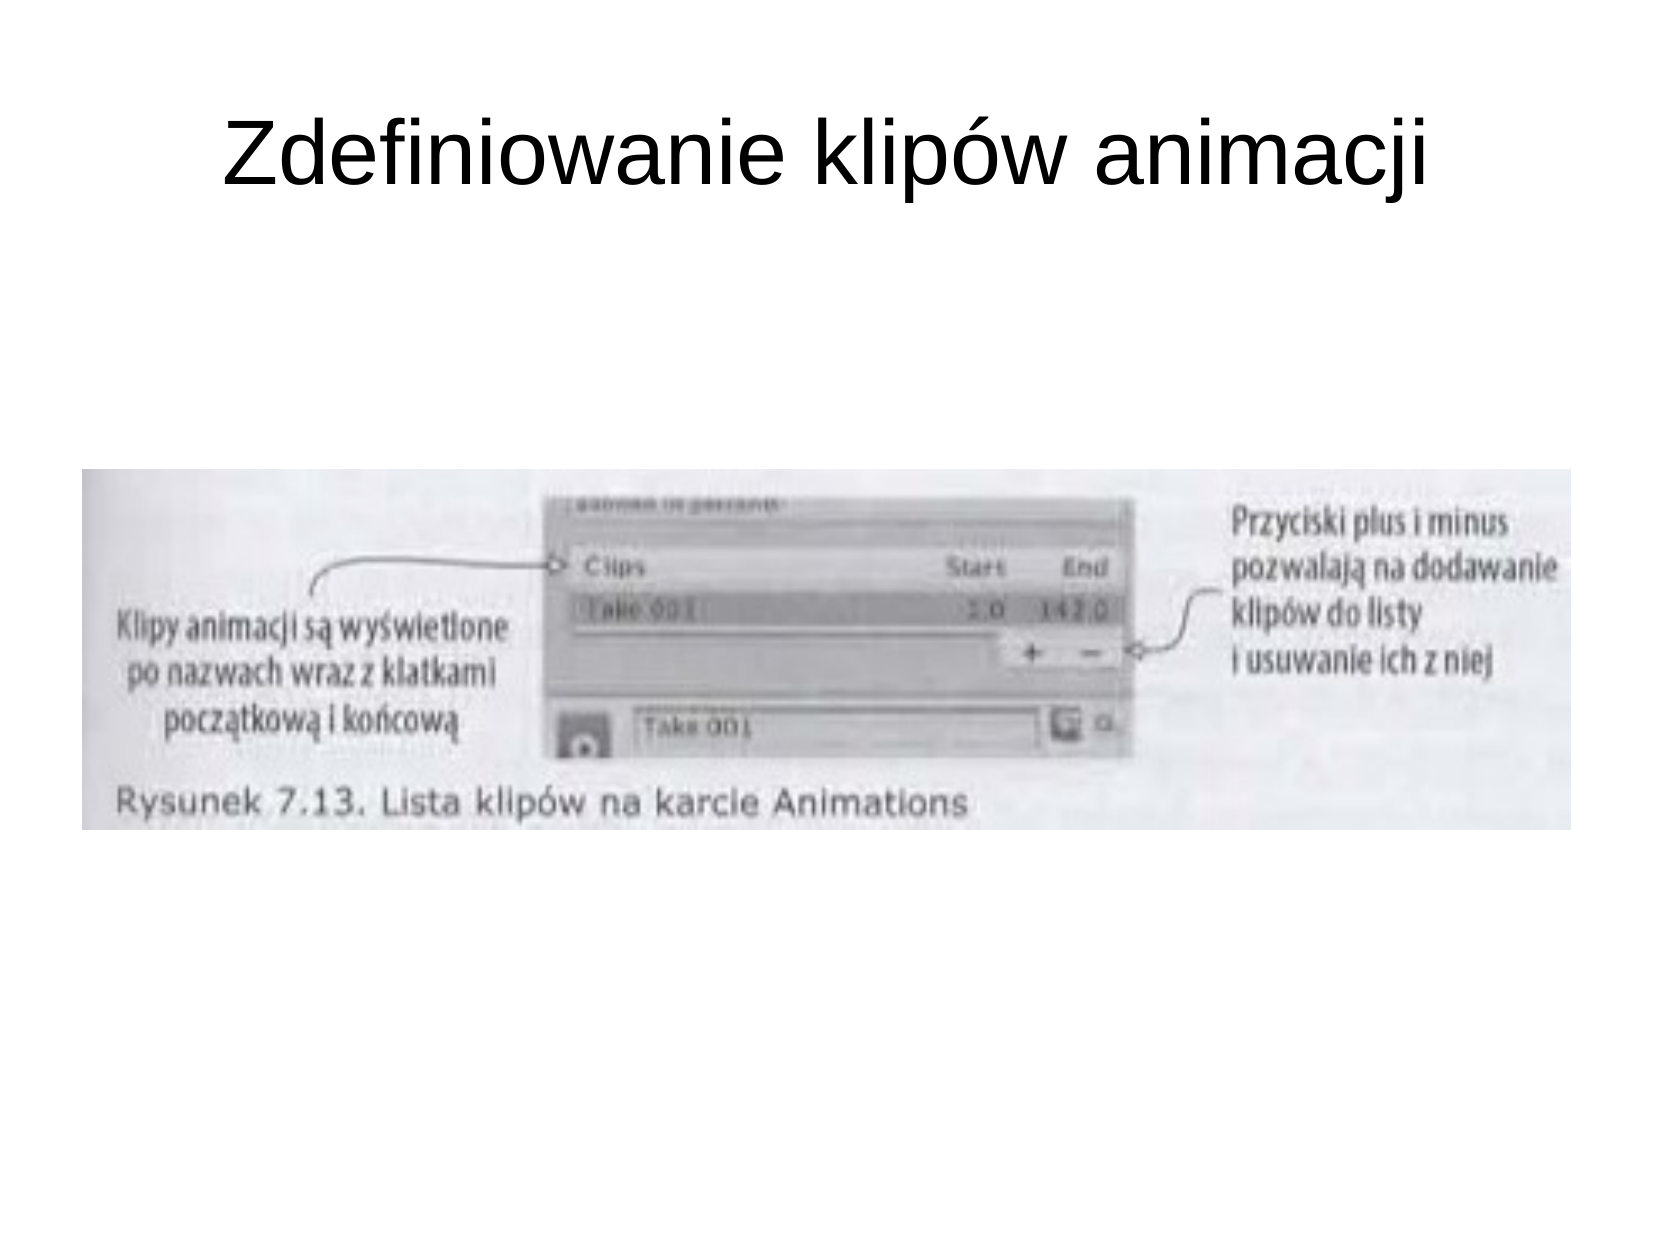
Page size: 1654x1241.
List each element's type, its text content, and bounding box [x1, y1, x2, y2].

title Zdefiniowanie klipów animacji [82, 49, 1571, 257]
picture [82, 469, 1571, 830]
